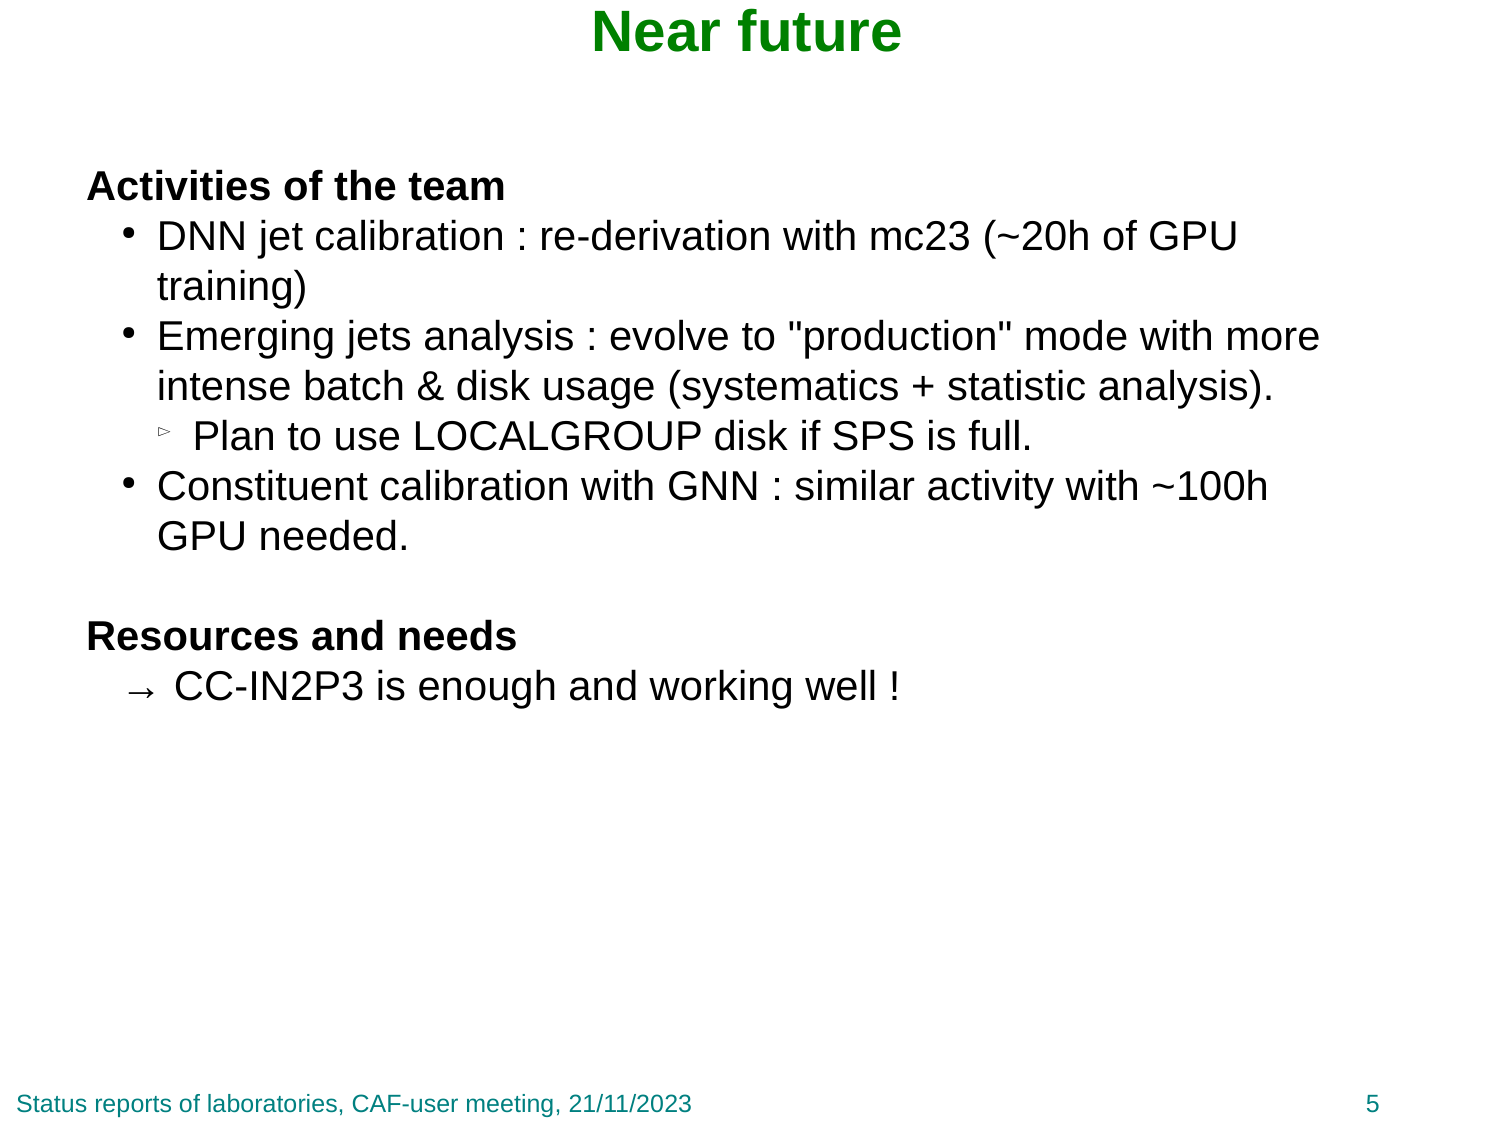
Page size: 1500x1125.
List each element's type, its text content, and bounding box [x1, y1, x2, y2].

text_box Activities of the team DNN jet calibration : re-derivation with mc23 (~20h of GPU training) Emerging jets analysis : evolve to "production" mode with more intense batch & disk usage (systematics + statistic analysis). Plan to use LOCALGROUP disk if SPS is full. Constituent calibration with GNN : similar activity with ~100h GPU needed. Resources and needs → CC-IN2P3 is enough and working well ! [71, 151, 1371, 780]
text_box Near future [7, 0, 1500, 119]
